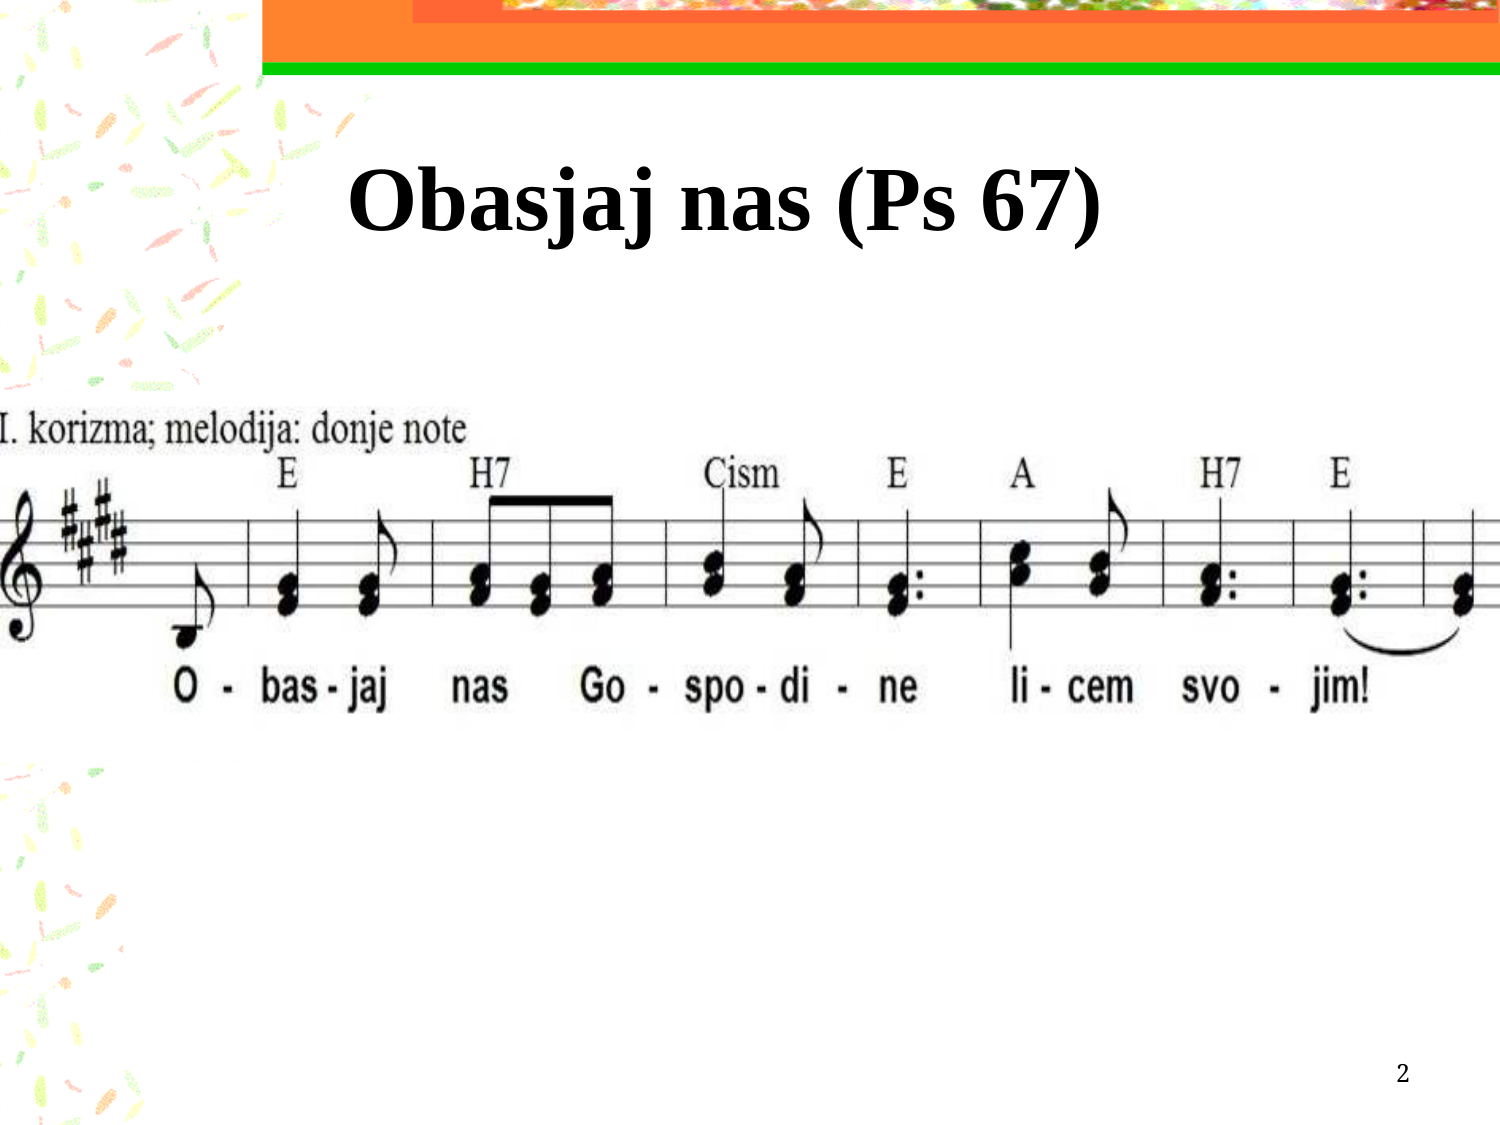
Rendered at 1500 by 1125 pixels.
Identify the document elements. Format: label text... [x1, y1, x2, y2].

picture [412, 0, 1500, 23]
title Obasjaj nas (Ps 67) [87, 99, 1363, 288]
picture [0, 0, 1500, 1125]
text_box <number> [1074, 1024, 1426, 1100]
